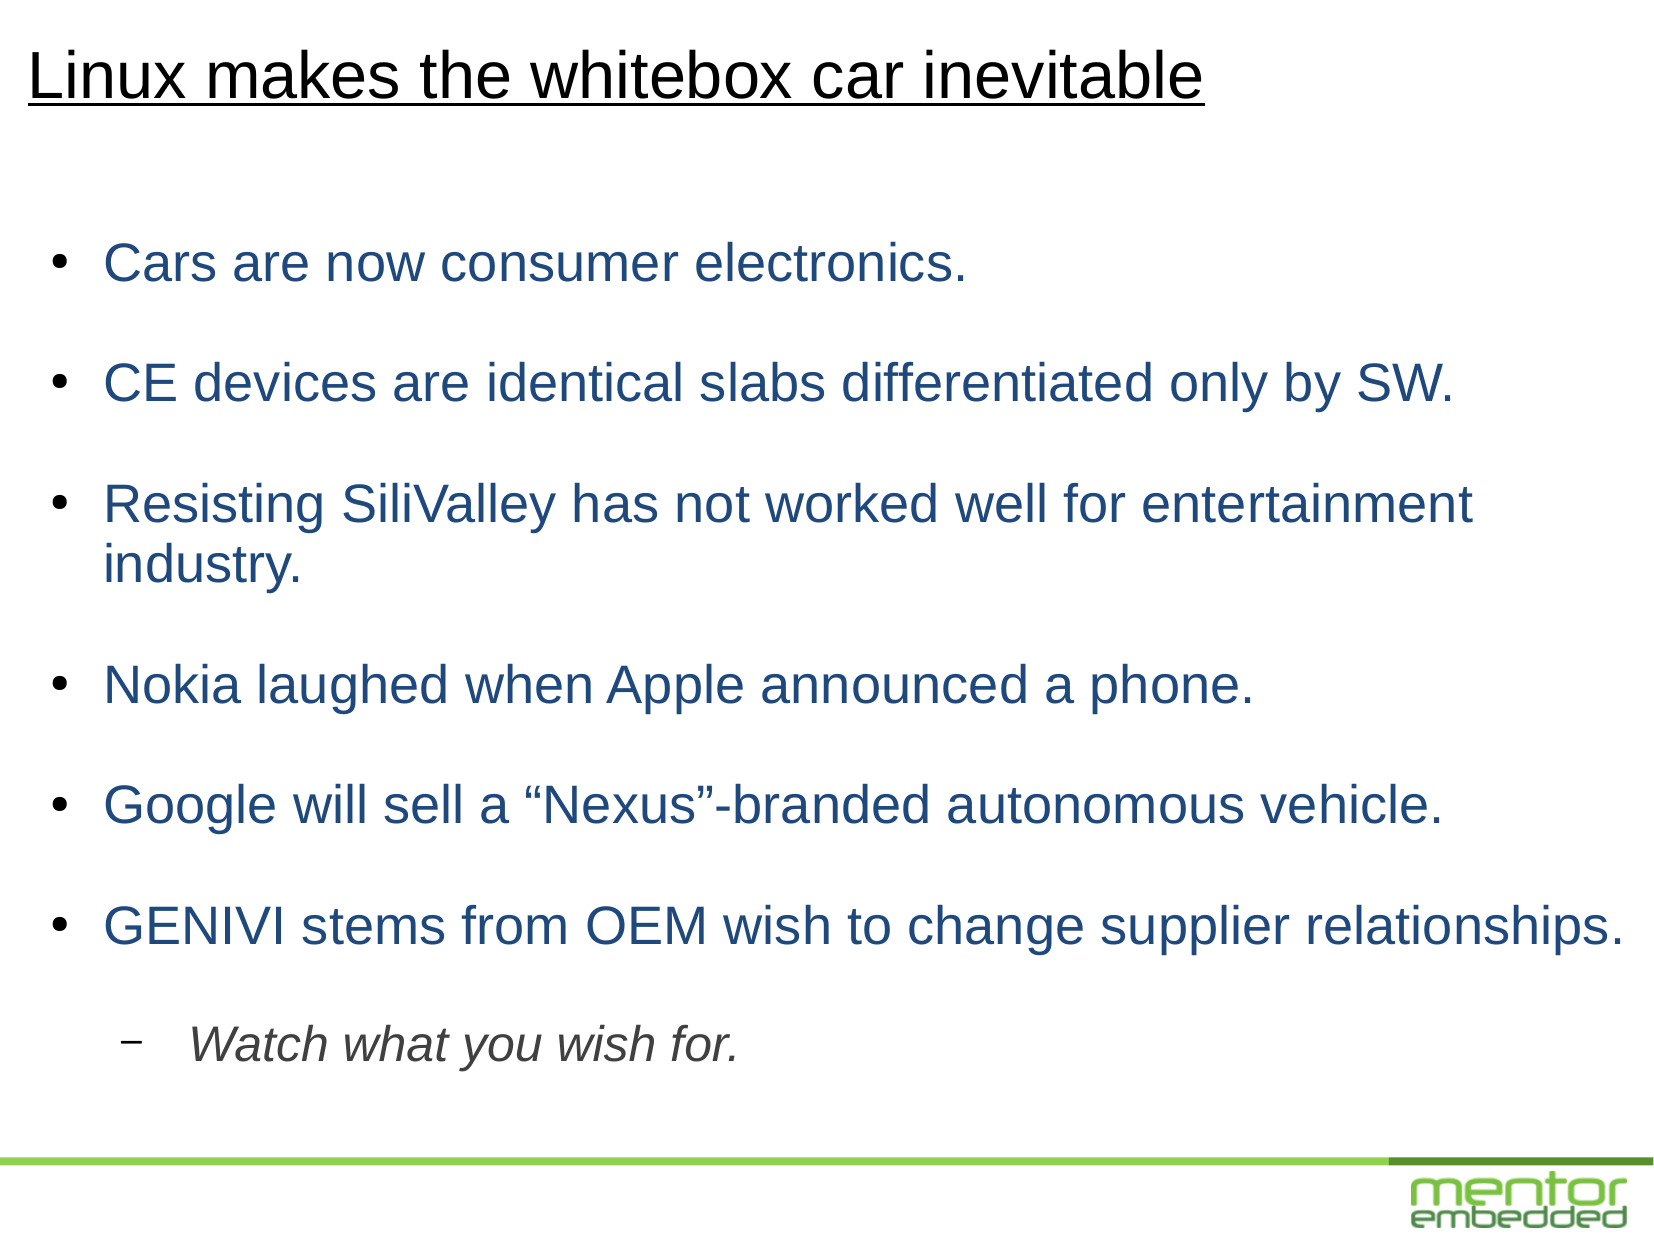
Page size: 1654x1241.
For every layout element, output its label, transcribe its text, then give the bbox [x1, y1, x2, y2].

list Cars are now consumer electronics. CE devices are identical slabs differentiated only by SW. Resisting SiliValley has not worked well for entertainment industry. Nokia laughed when Apple announced a phone. Google will sell a “Nexus”-branded autonomous vehicle. GENIVI stems from OEM wish to change supplier relationships. Watch what you wish for. [24, 111, 1636, 1072]
title Linux makes the whitebox car inevitable [27, 13, 1640, 138]
picture [1411, 1171, 1627, 1228]
